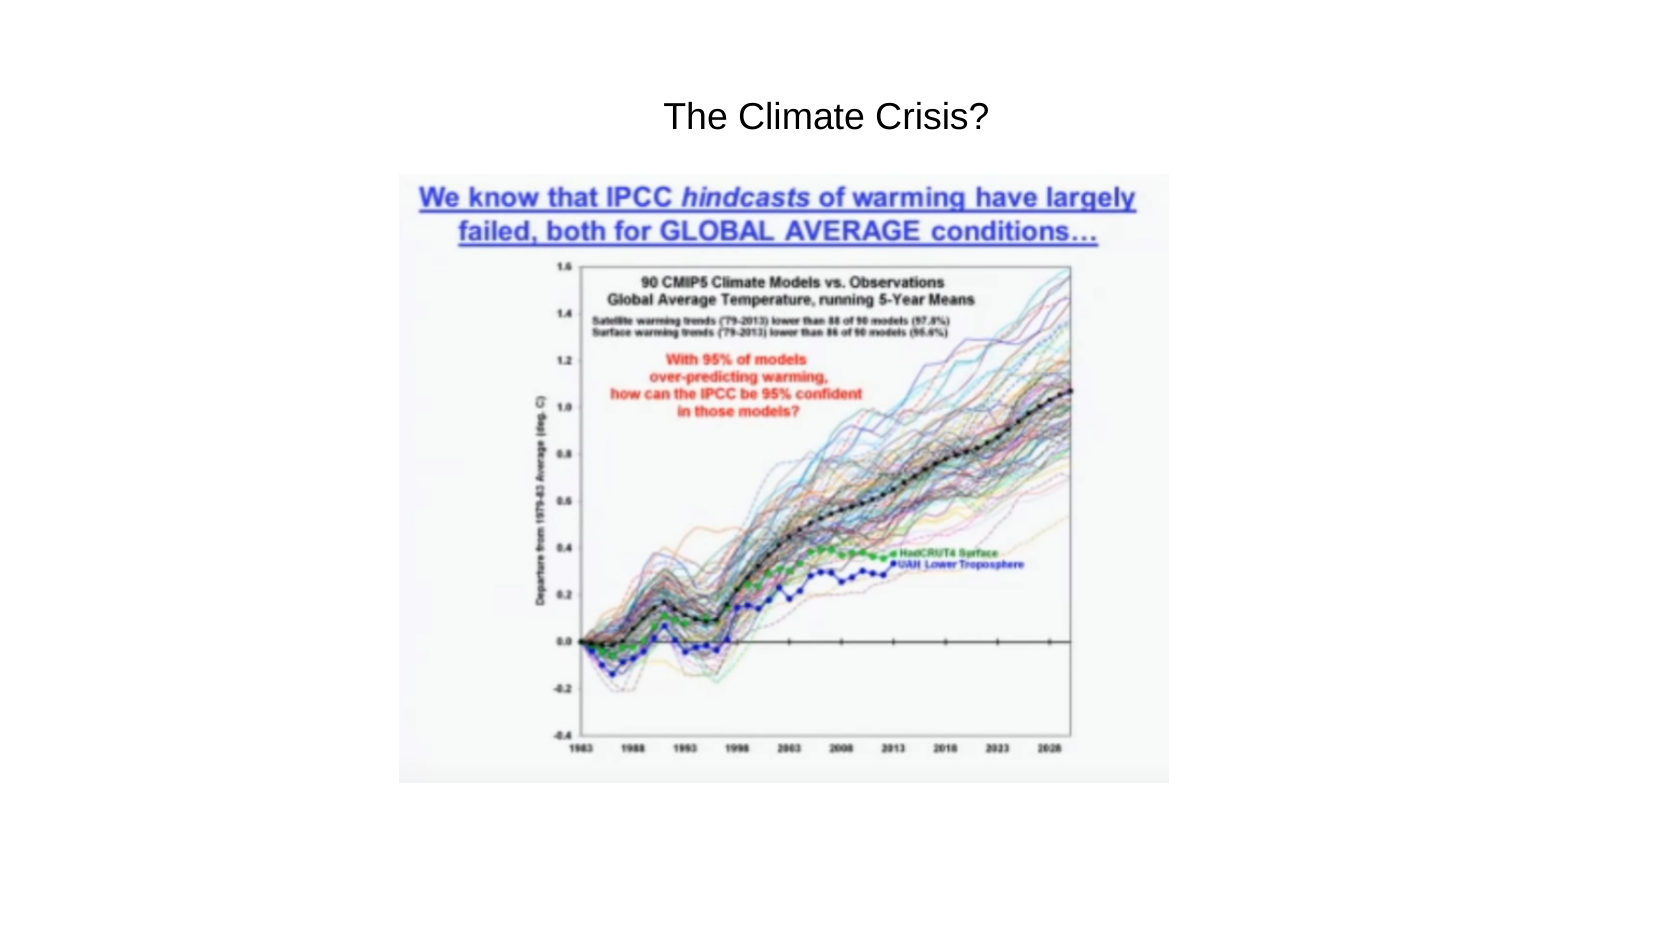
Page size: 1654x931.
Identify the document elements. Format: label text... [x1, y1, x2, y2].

picture [399, 174, 1169, 783]
text_box The Climate Crisis? [82, 92, 1571, 138]
